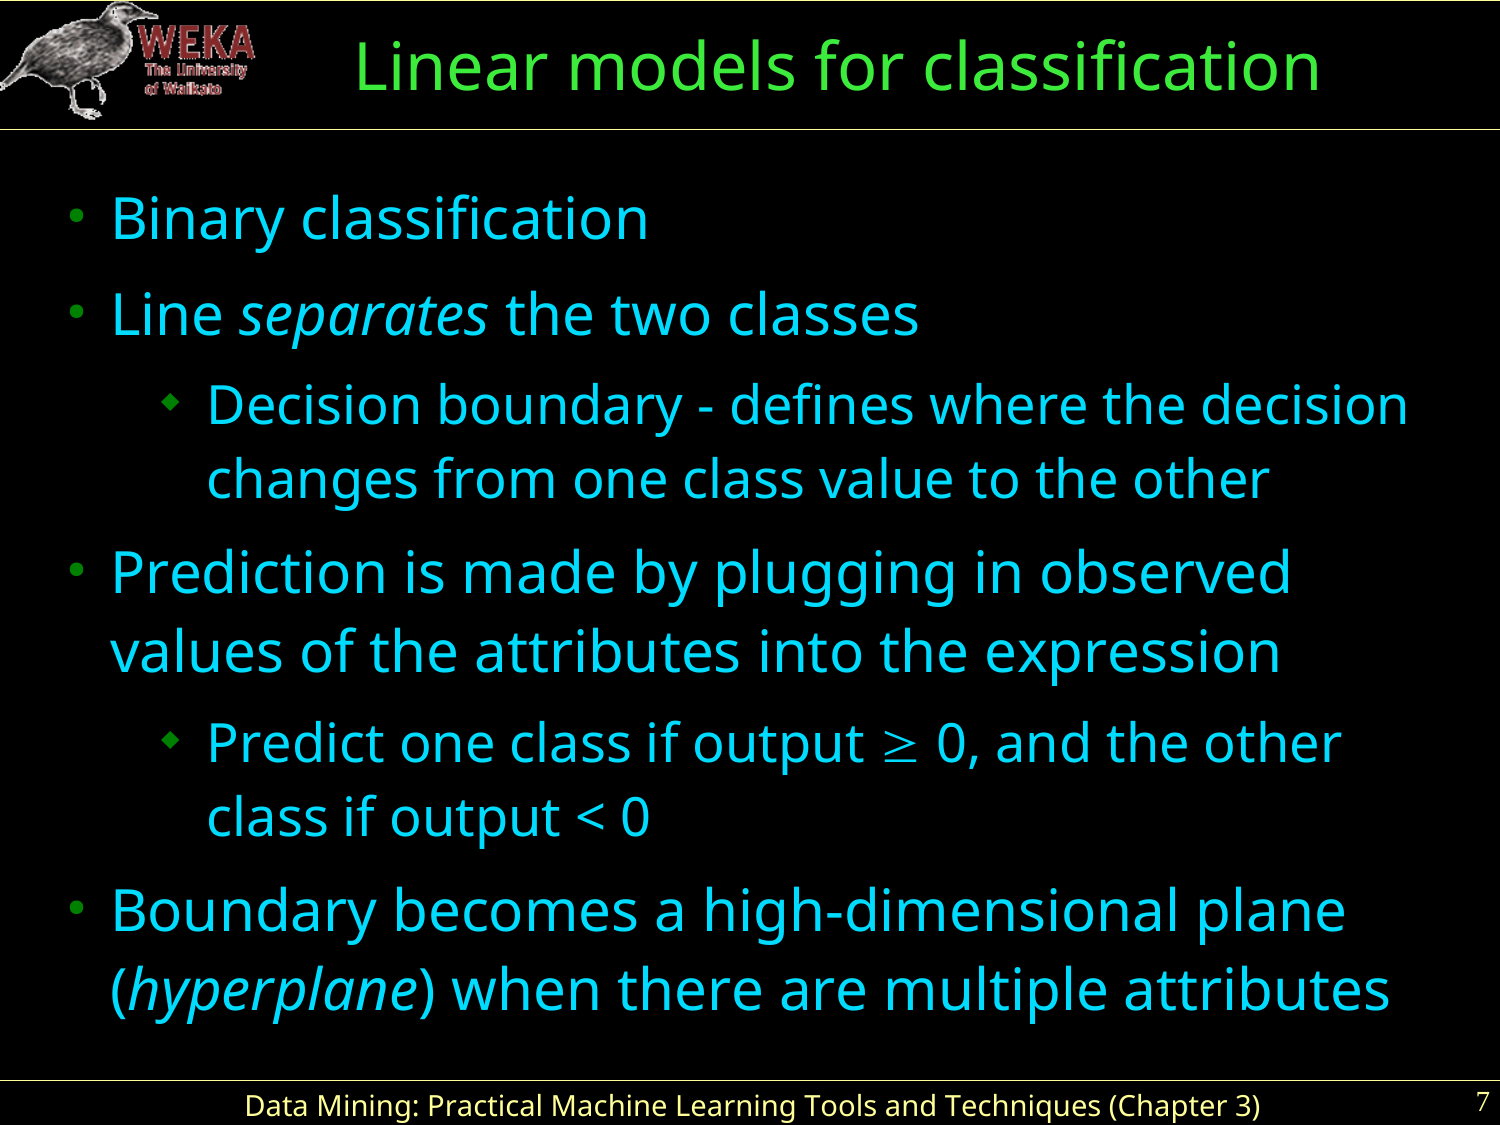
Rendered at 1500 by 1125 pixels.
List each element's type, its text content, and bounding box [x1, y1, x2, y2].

picture [0, 1, 266, 129]
list Binary classification Line separates the two classes Decision boundary - defines where the decision changes from one class value to the other Prediction is made by plugging in observed values of the attributes into the expression Predict one class if output  0, and the other class if output < 0 Boundary becomes a high-dimensional plane (hyperplane) when there are multiple attributes [67, 177, 1418, 1093]
title Linear models for classification [353, 0, 1429, 159]
